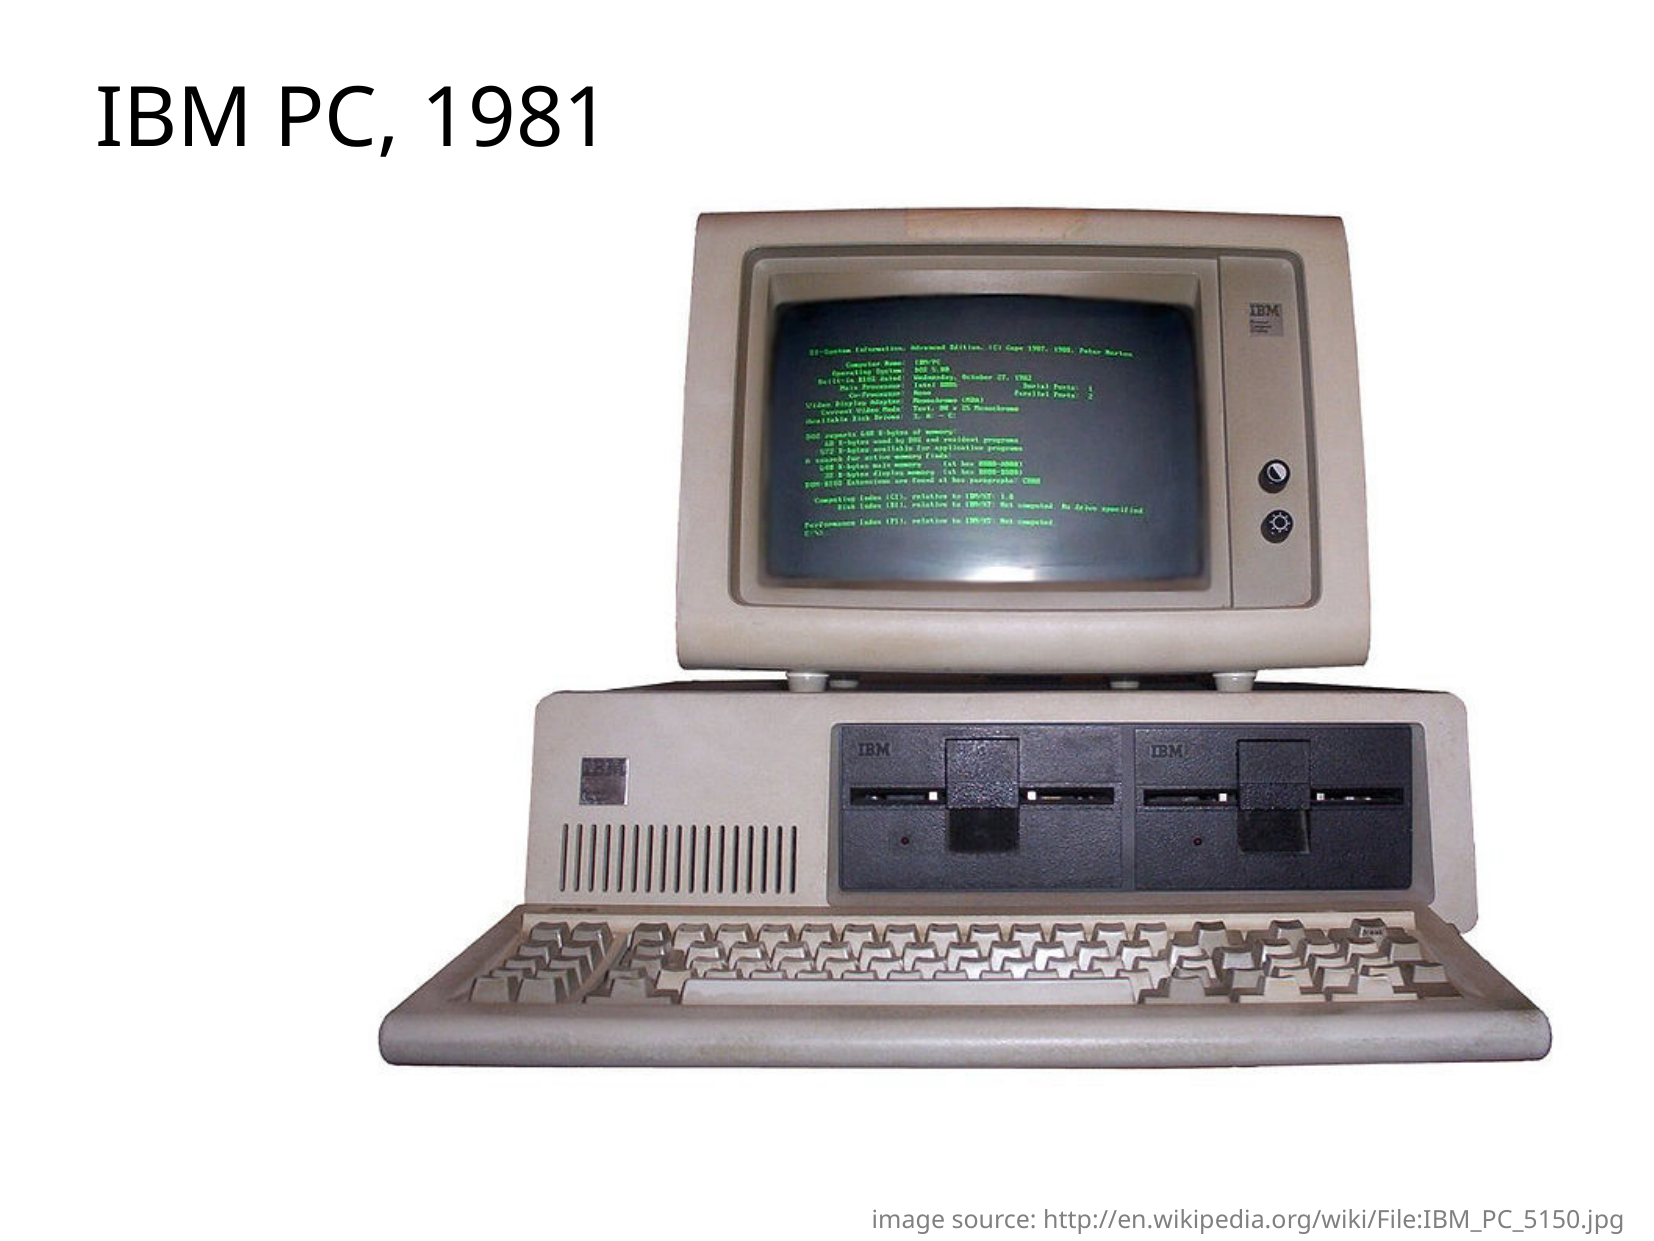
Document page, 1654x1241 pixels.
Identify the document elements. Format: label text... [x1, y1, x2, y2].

text_box image source: http://en.wikipedia.org/wiki/File:IBM_PC_5150.jpg [0, 1194, 1641, 1241]
text_box IBM PC, 1981 [80, 50, 682, 167]
picture [340, 187, 1591, 1091]
